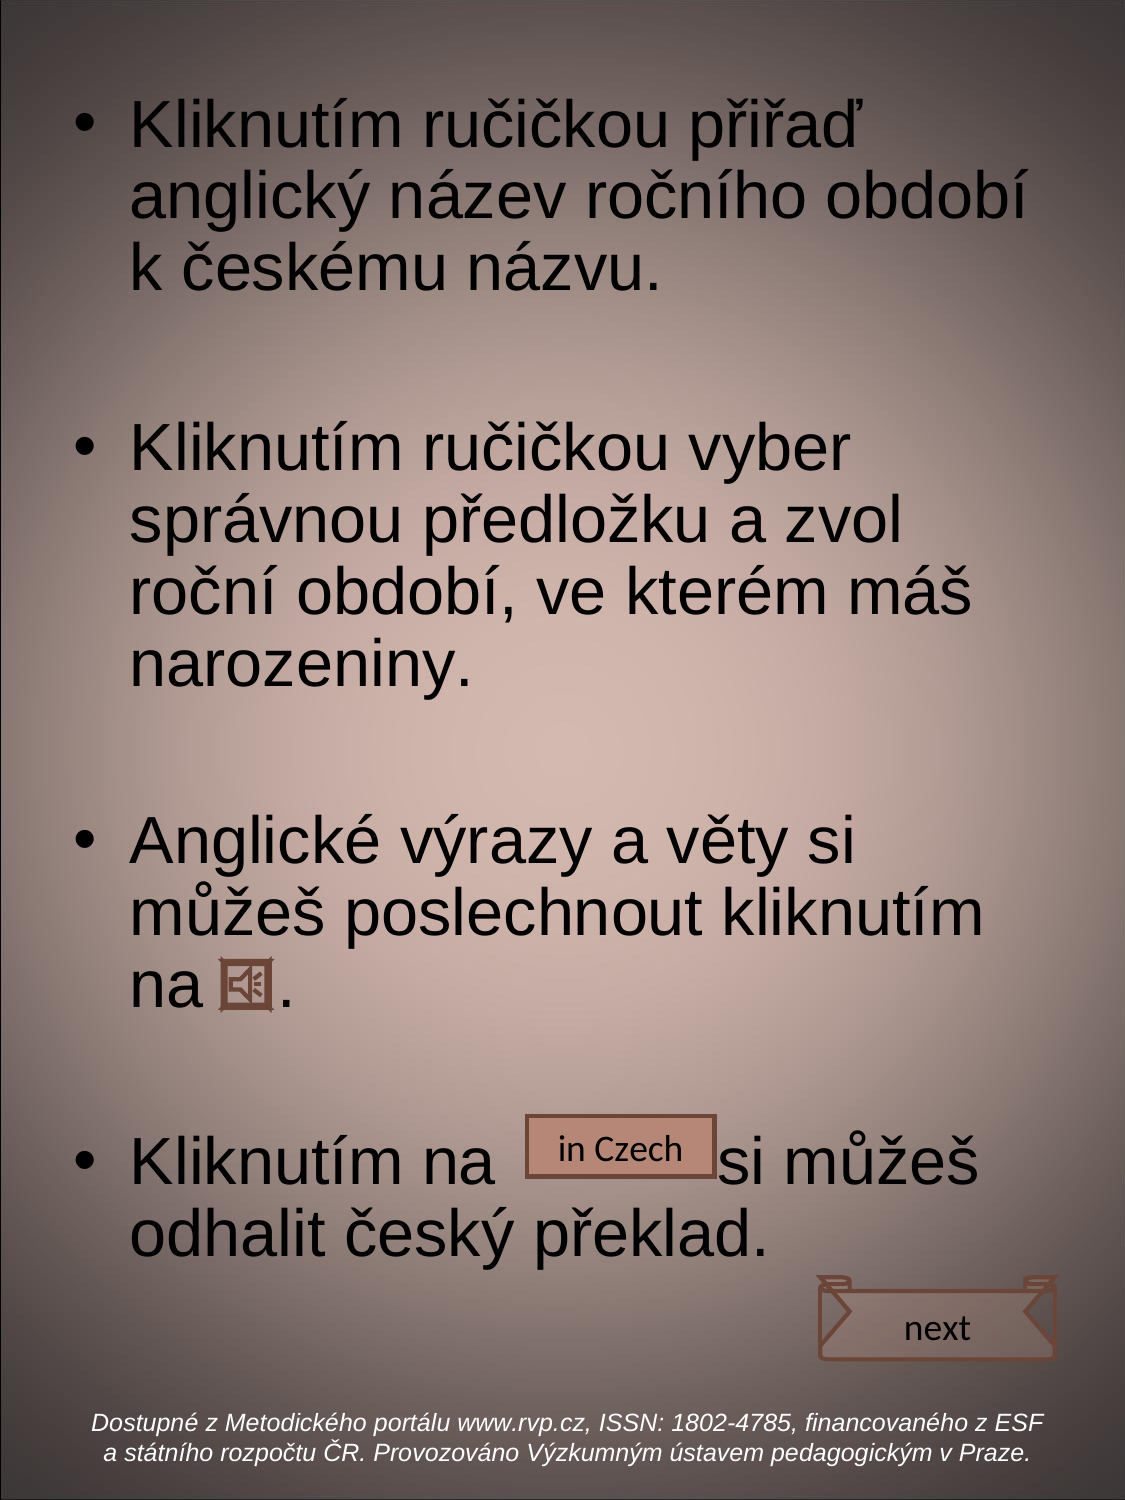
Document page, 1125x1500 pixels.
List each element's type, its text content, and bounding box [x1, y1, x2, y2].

list Kliknutím ručičkou přiřaď anglický název ročního období k českému názvu. Kliknutím ručičkou vyber správnou předložku a zvol roční období, ve kterém máš narozeniny. Anglické výrazy a věty si můžeš poslechnout kliknutím na . Kliknutím na si můžeš odhalit český překlad. [58, 82, 1072, 1368]
text_box Dostupné z Metodického portálu www.rvp.cz, ISSN: 1802-4785, financovaného z ESF a státního rozpočtu ČR. Provozováno Výzkumným ústavem pedagogickým v Praze. [70, 1396, 1067, 1477]
picture [0, 0, 1125, 1500]
text_box next [820, 1277, 1055, 1360]
text_box in Czech [527, 1116, 715, 1177]
